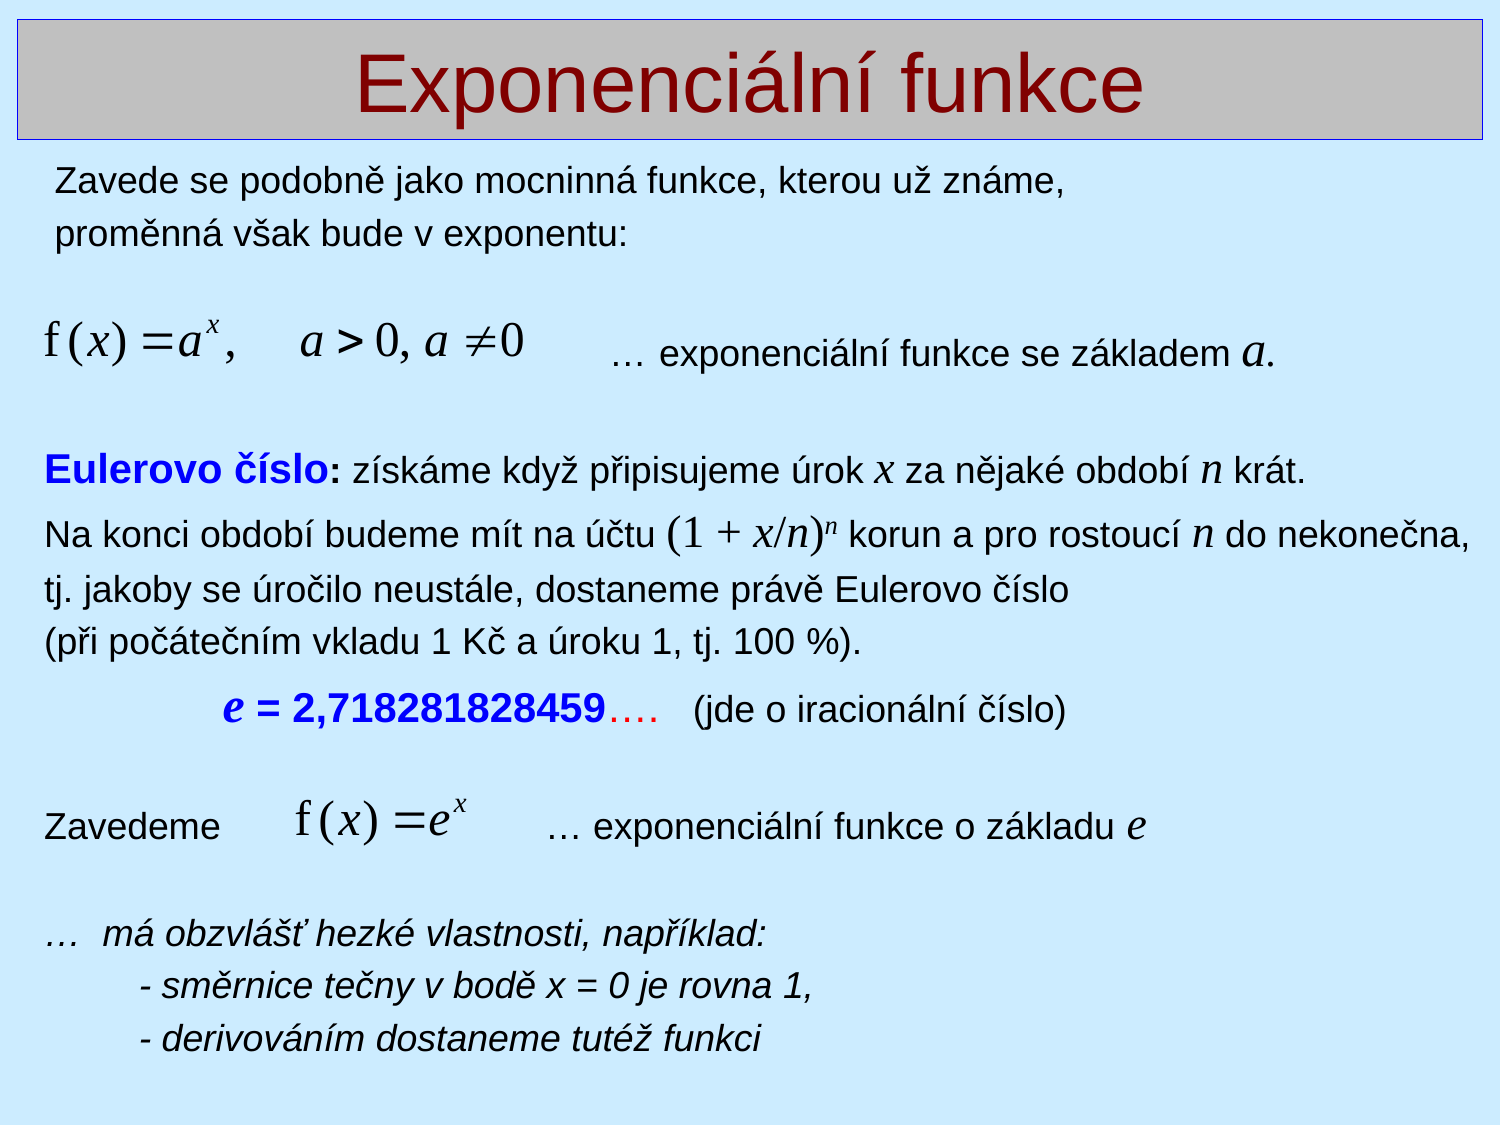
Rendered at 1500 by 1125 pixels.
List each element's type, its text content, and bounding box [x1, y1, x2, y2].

title Exponenciální funkce [17, 19, 1483, 140]
picture [287, 781, 496, 857]
picture [36, 302, 552, 378]
text_box Zavede se podobně jako mocninná funkce, kterou už známe, proměnná však bude v exponentu: … exponenciální funkce se základem a. Eulerovo číslo: získáme když připisujeme úrok x za nějaké období n krát. Na konci období budeme mít na účtu (1 + x/n)n korun a pro rostoucí n do nekonečna, tj. jakoby se úročilo neustále, dostaneme právě Eulerovo číslo (při počátečním vkladu 1 Kč a úroku 1, tj. 100 %). e = 2,718281828459…. (jde o iracionální číslo) Zavedeme … exponenciální funkce o základu e … má obzvlášť hezké vlastnosti, například: - směrnice tečny v bodě x = 0 je rovna 1, - derivováním dostaneme tutéž funkci [29, 148, 1500, 1007]
